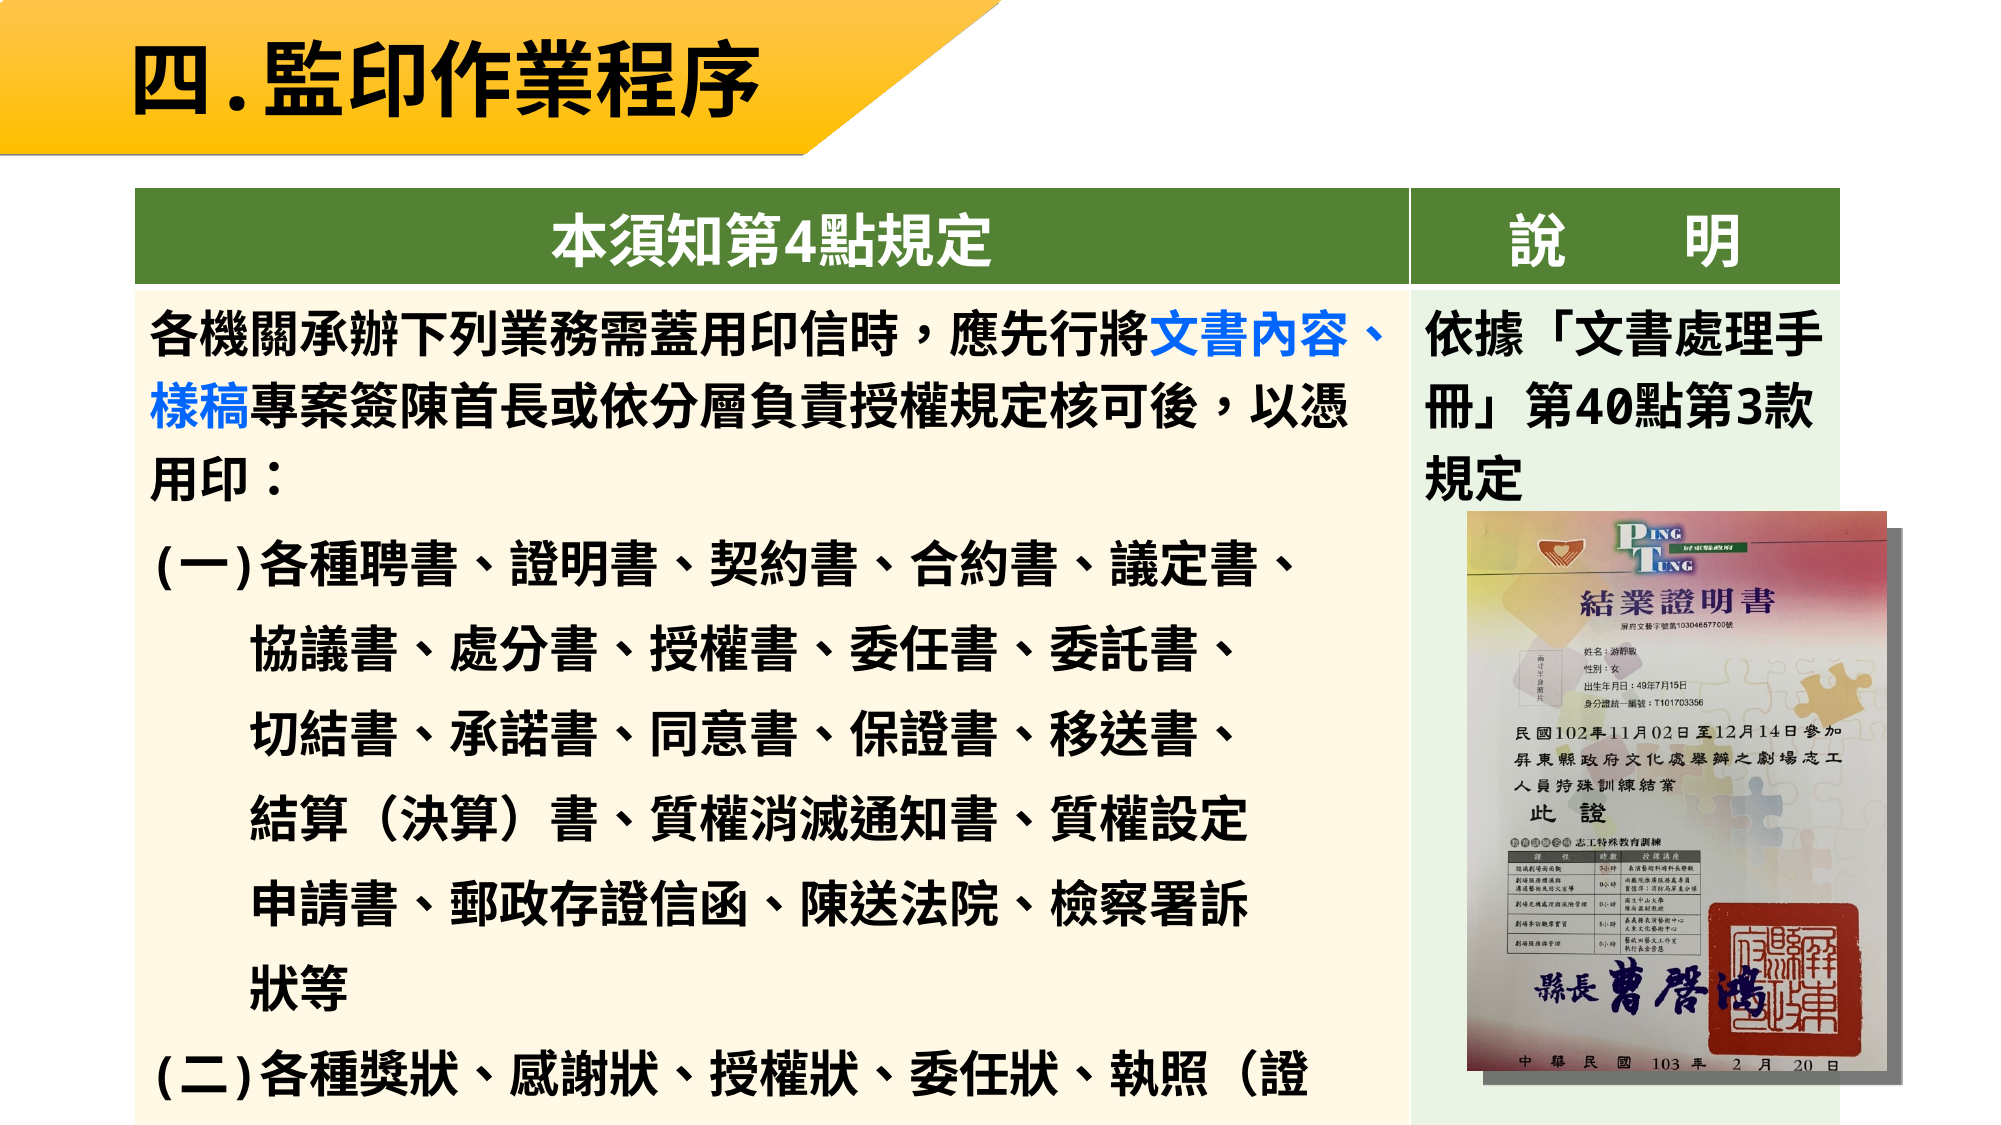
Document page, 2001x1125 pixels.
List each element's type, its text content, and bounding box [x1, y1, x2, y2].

table_header 說 明 [1411, 188, 1840, 284]
table_header 本須知第4點規定 [135, 188, 1409, 284]
picture [1467, 511, 1887, 1071]
table_cell 各機關承辦下列業務需蓋用印信時，應先行將文書內容、樣稿專案簽陳首長或依分層負責授權規定核可後，以憑用印： (一)各種聘書、證明書、契約書、合約書、議定書、 協議書、處分書、授權書、委任書、委託書、 切結書、承諾書、同意書、保證書、移送書、 結算（決算）書、質權消滅通知書、質權設定 申請書、郵政存證信函、陳送法院、檢察署訴 狀等 (二)各種獎狀、感謝狀、授權狀、委任狀、執照（證 照）、證書、許可證、借據等 [135, 290, 1409, 1125]
table_cell 依據「文書處理手冊」第40點第3款規定 [1411, 290, 1840, 1125]
text_box 四.監印作業程序 [0, 0, 1002, 155]
